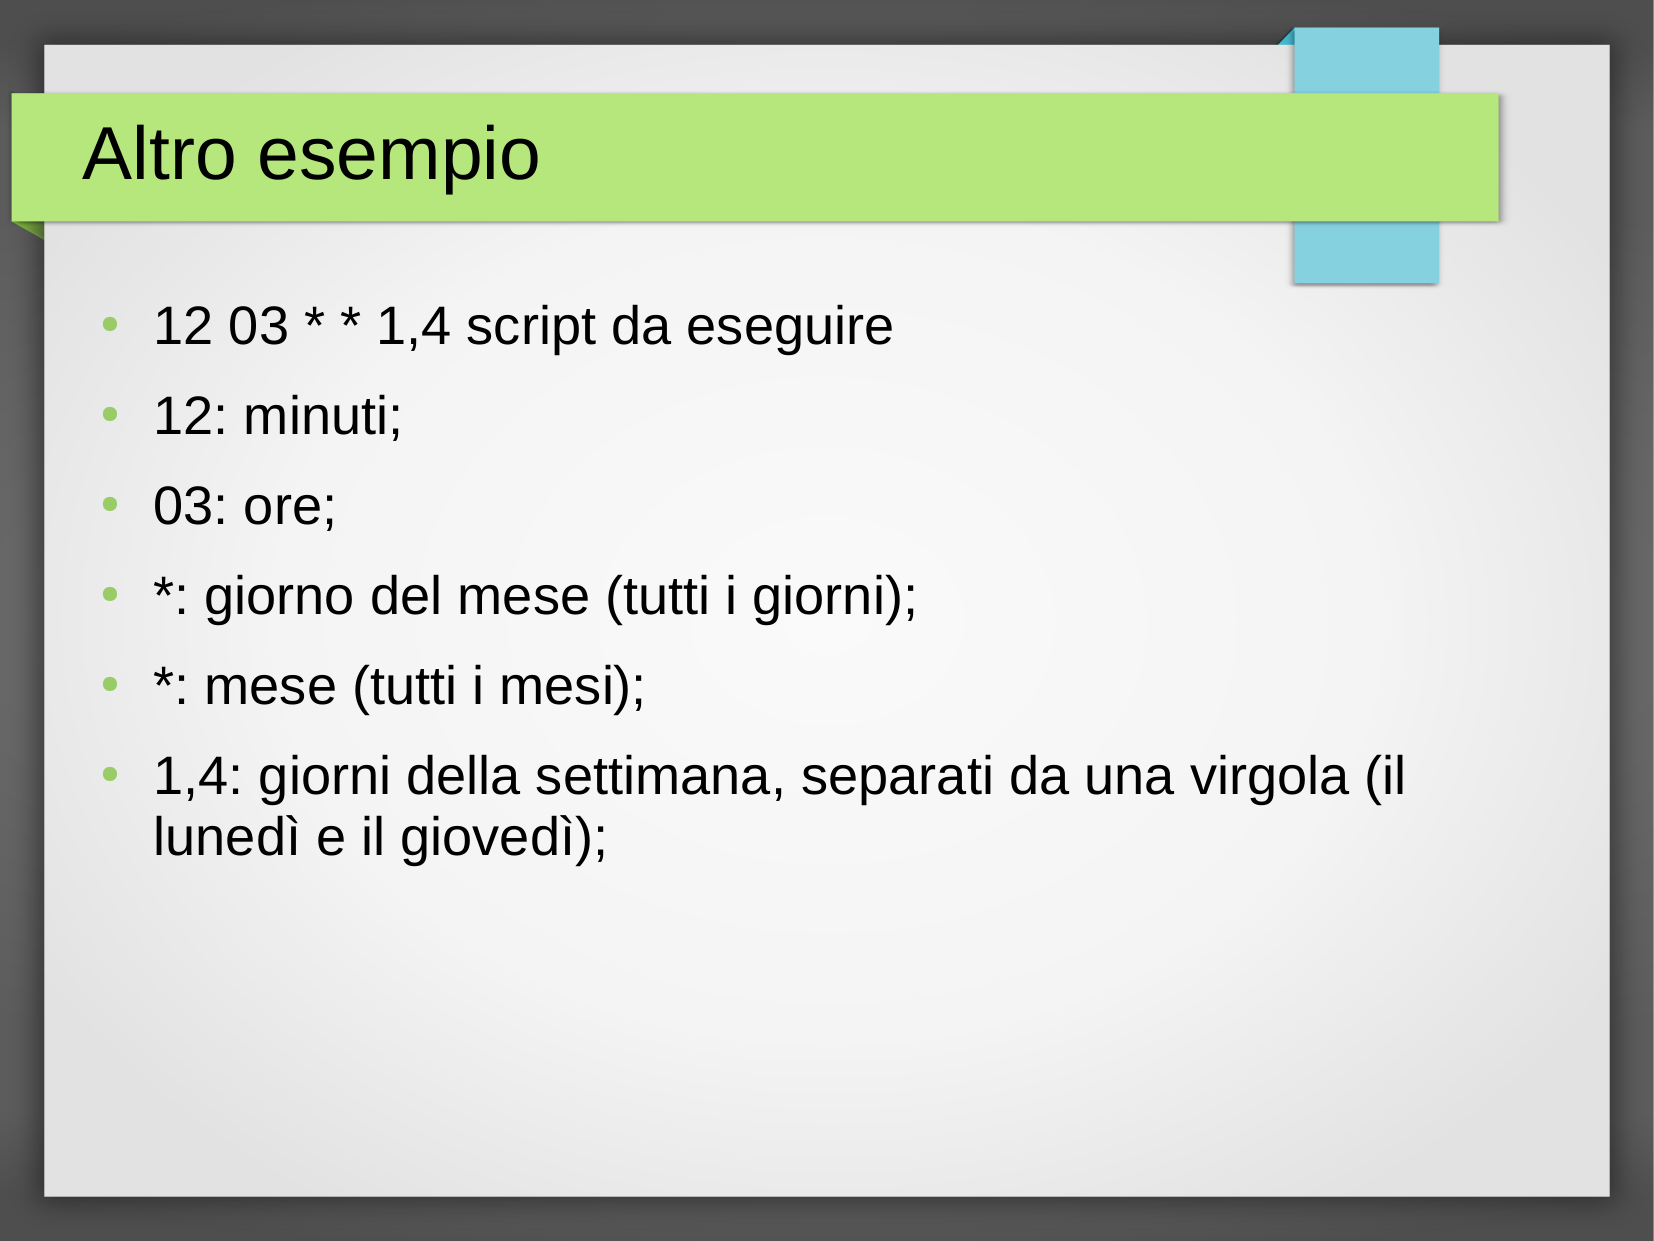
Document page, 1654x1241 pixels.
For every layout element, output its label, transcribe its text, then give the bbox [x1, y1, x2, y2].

list 12 03 * * 1,4 script da eseguire 12: minuti; 03: ore; *: giorno del mese (tutti i giorni); *: mese (tutti i mesi); 1,4: giorni della settimana, separati da una virgola (il lunedì e il giovedì); [82, 295, 1571, 1015]
picture [0, 0, 1654, 1241]
title Altro esempio [82, 94, 1264, 213]
